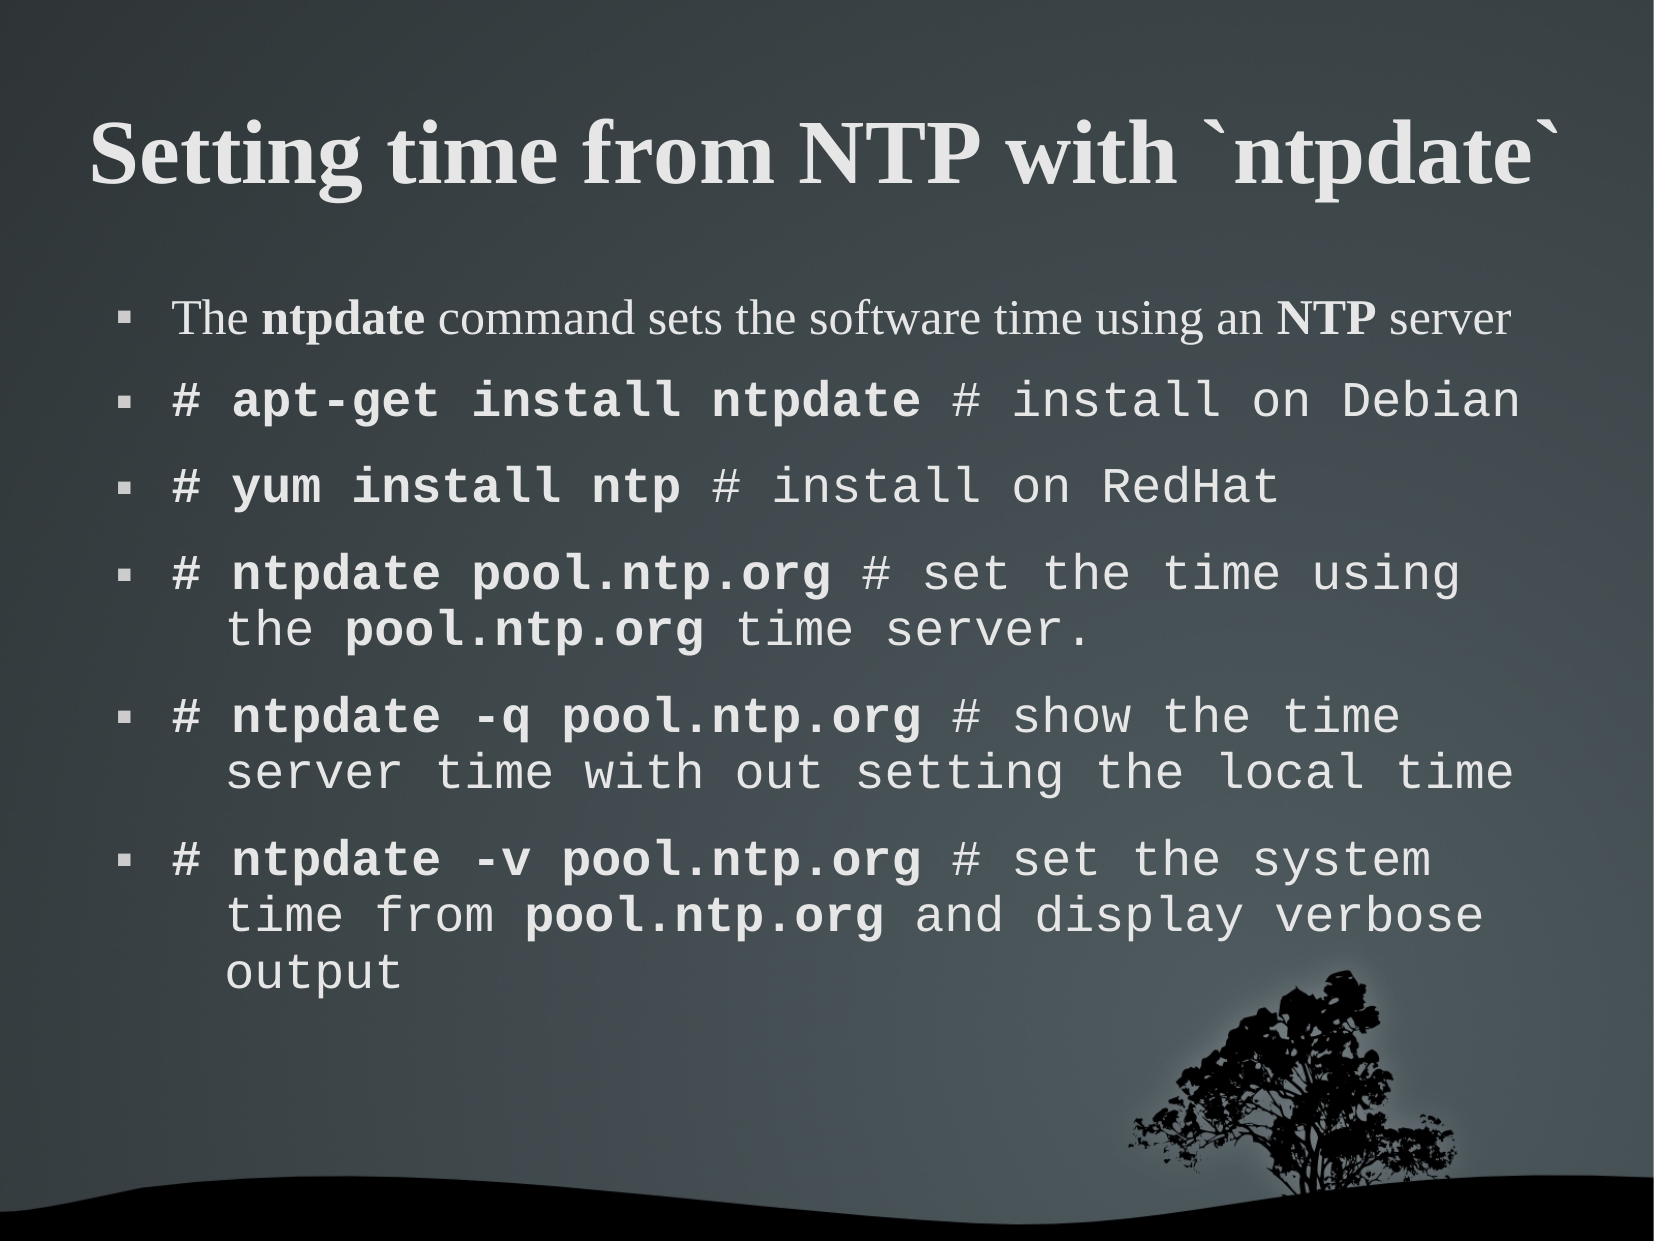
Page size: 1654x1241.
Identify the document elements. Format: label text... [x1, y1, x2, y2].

title Setting time from NTP with `ntpdate` [82, 33, 1571, 273]
list The ntpdate command sets the software time using an NTP server # apt-get install ntpdate # install on Debian # yum install ntp # install on RedHat # ntpdate pool.ntp.org # set the time using the pool.ntp.org time server. # ntpdate -q pool.ntp.org # show the time server time with out setting the local time # ntpdate -v pool.ntp.org # set the system time from pool.ntp.org and display verbose output [82, 290, 1571, 1146]
picture [0, 0, 1654, 1241]
